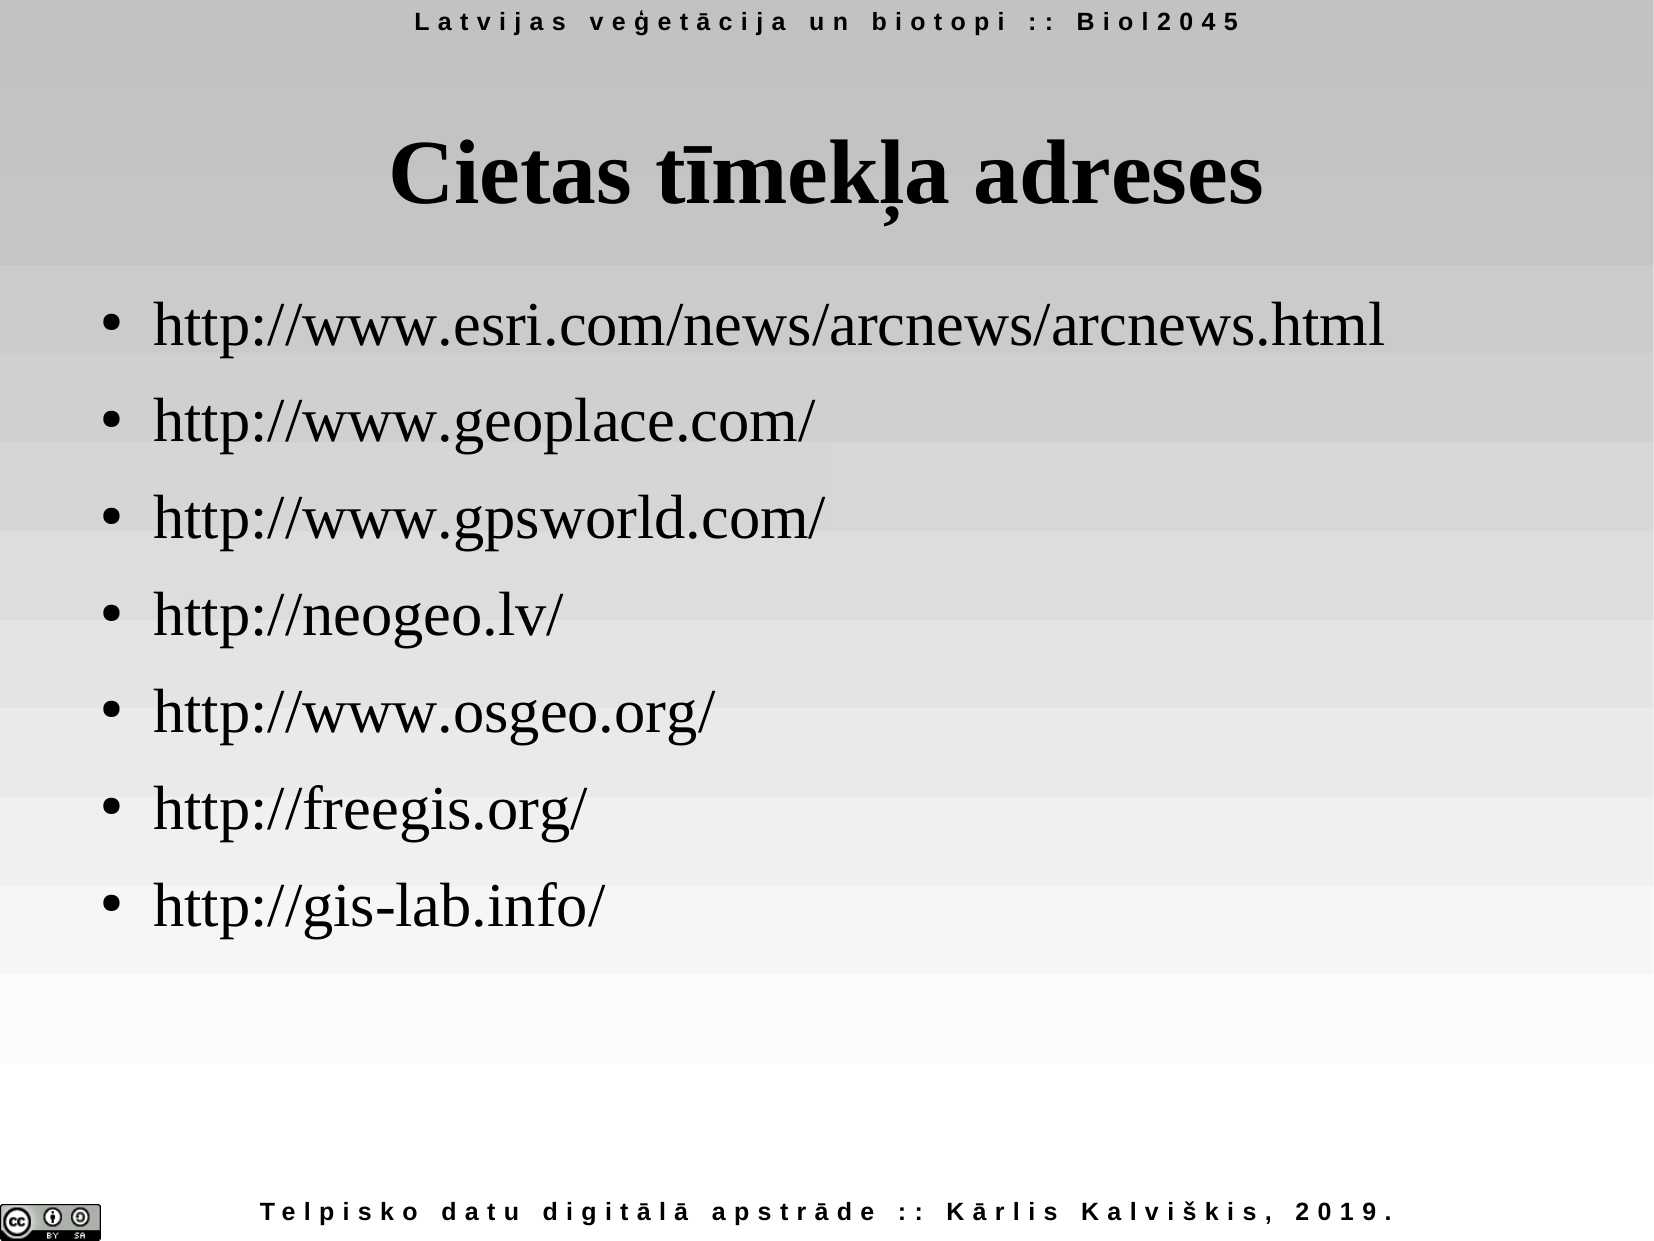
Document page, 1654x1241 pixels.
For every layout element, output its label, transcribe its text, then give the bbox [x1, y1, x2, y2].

title Cietas tīmekļa adreses [29, 49, 1625, 296]
picture [0, 0, 1654, 1241]
list http://www.esri.com/news/arcnews/arcnews.html http://www.geoplace.com/ http://www.gpsworld.com/ http://neogeo.lv/ http://www.osgeo.org/ http://freegis.org/ http://gis-lab.info/ [82, 289, 1571, 1098]
